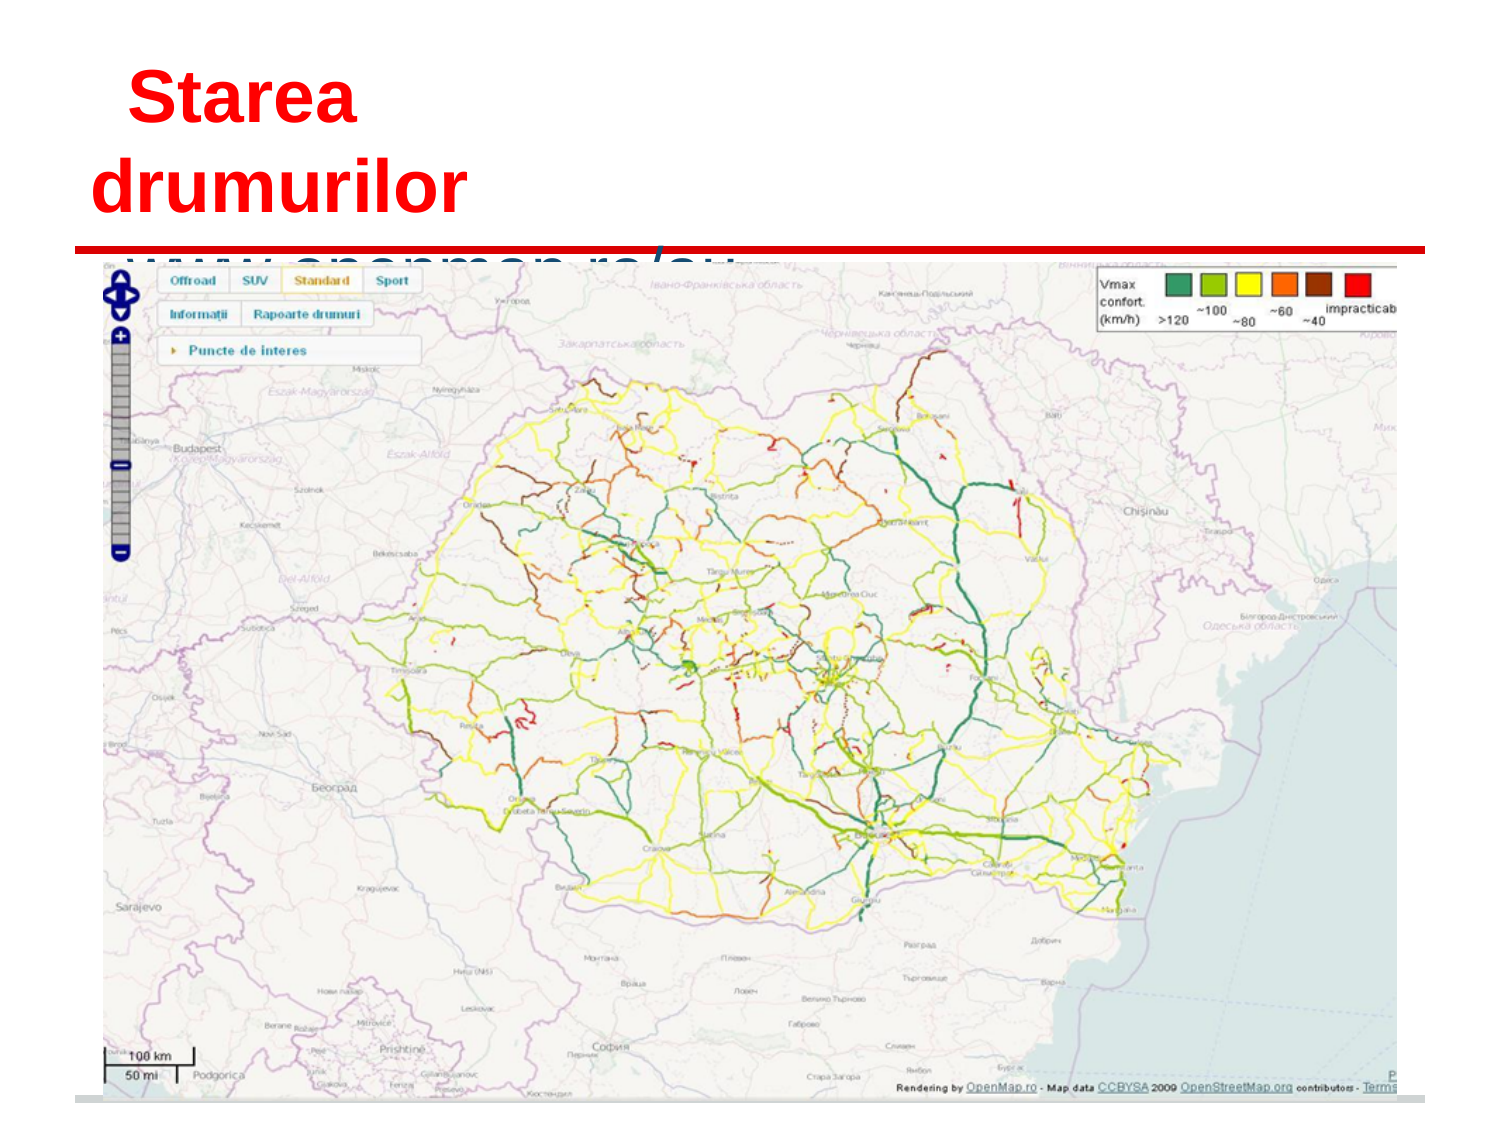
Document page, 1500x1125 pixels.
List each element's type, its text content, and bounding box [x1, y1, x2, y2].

text_box [103, 262, 1397, 1100]
title Starea drumurilor www.openmap.ro/auto [75, 45, 1426, 233]
